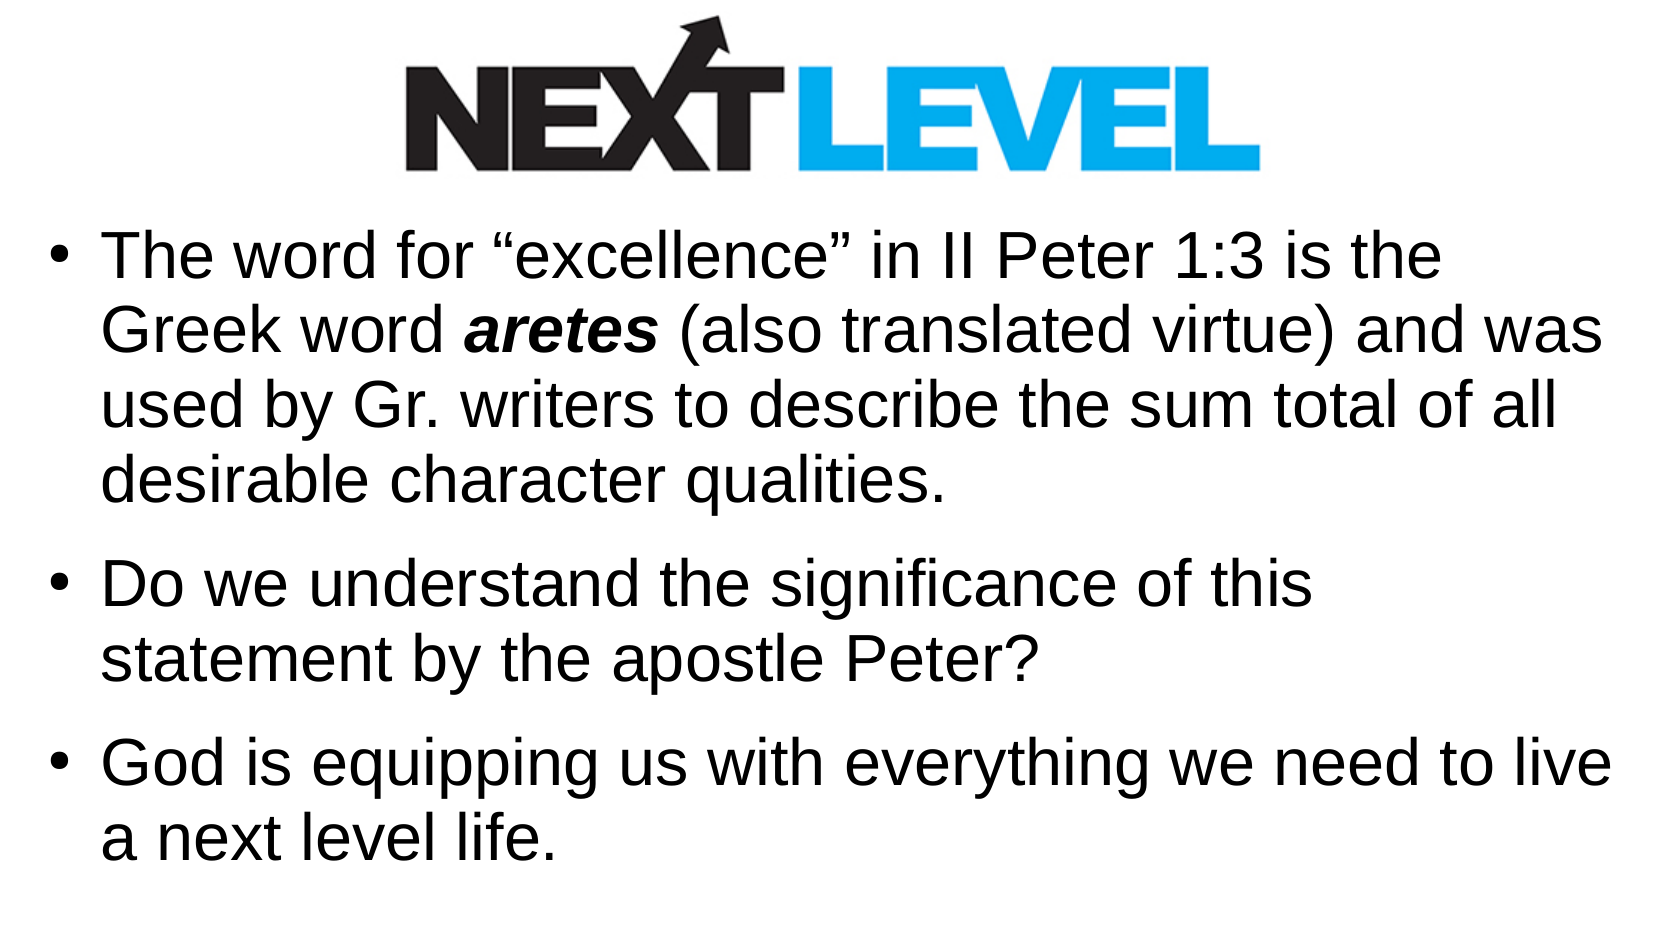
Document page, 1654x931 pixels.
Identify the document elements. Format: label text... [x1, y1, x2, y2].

picture [384, 11, 1282, 179]
list The word for “excellence” in II Peter 1:3 is the Greek word aretes (also translated virtue) and was used by Gr. writers to describe the sum total of all desirable character qualities. Do we understand the significance of this statement by the apostle Peter? God is equipping us with everything we need to live a next level life. [30, 217, 1621, 916]
